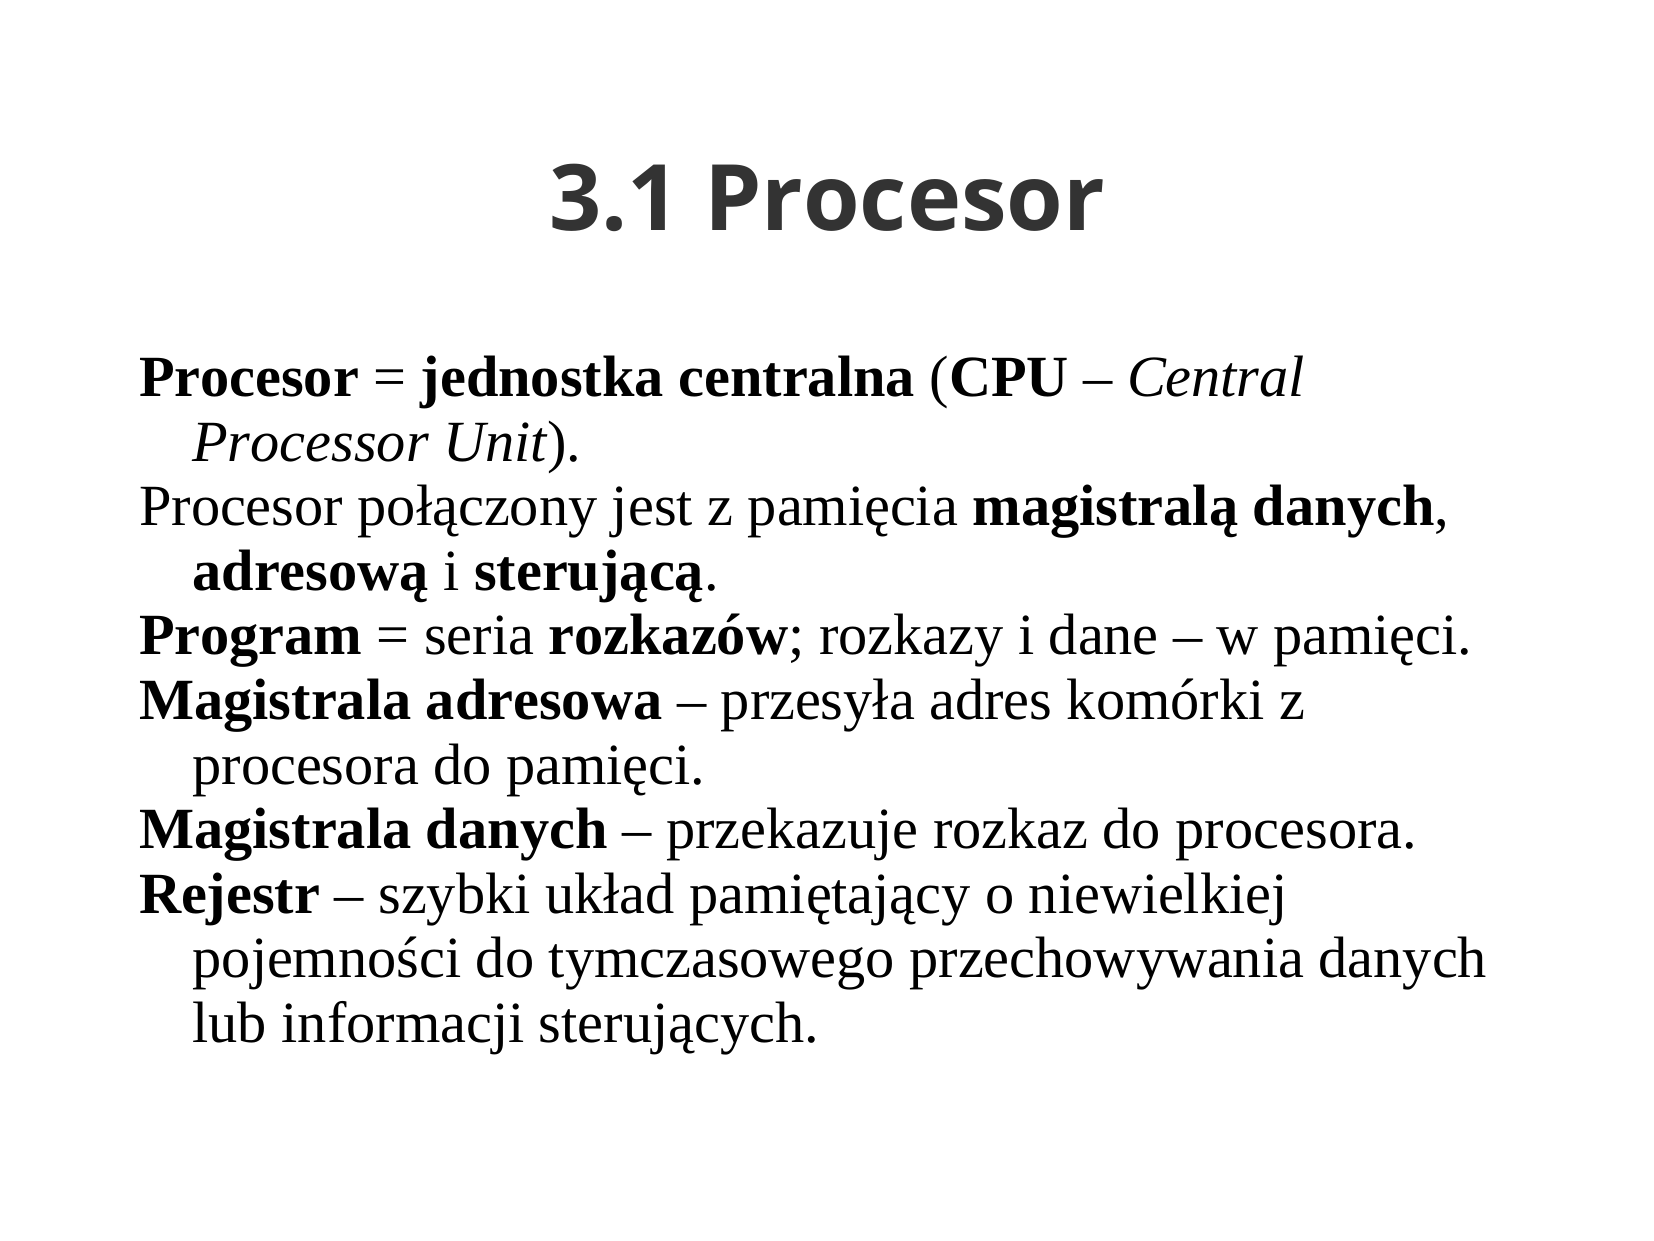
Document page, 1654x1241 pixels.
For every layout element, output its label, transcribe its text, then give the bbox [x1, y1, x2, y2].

list Procesor = jednostka centralna (CPU – Central Processor Unit). Procesor połączony jest z pamięcia magistralą danych, adresową i sterującą. Program = seria rozkazów; rozkazy i dane – w pamięci. Magistrala adresowa – przesyła adres komórki z procesora do pamięci. Magistrala danych – przekazuje rozkaz do procesora. Rejestr – szybki układ pamiętający o niewielkiej pojemności do tymczasowego przechowywania danych lub informacji sterujących. [121, 344, 1534, 1127]
title 3.1 Procesor [121, 91, 1534, 299]
